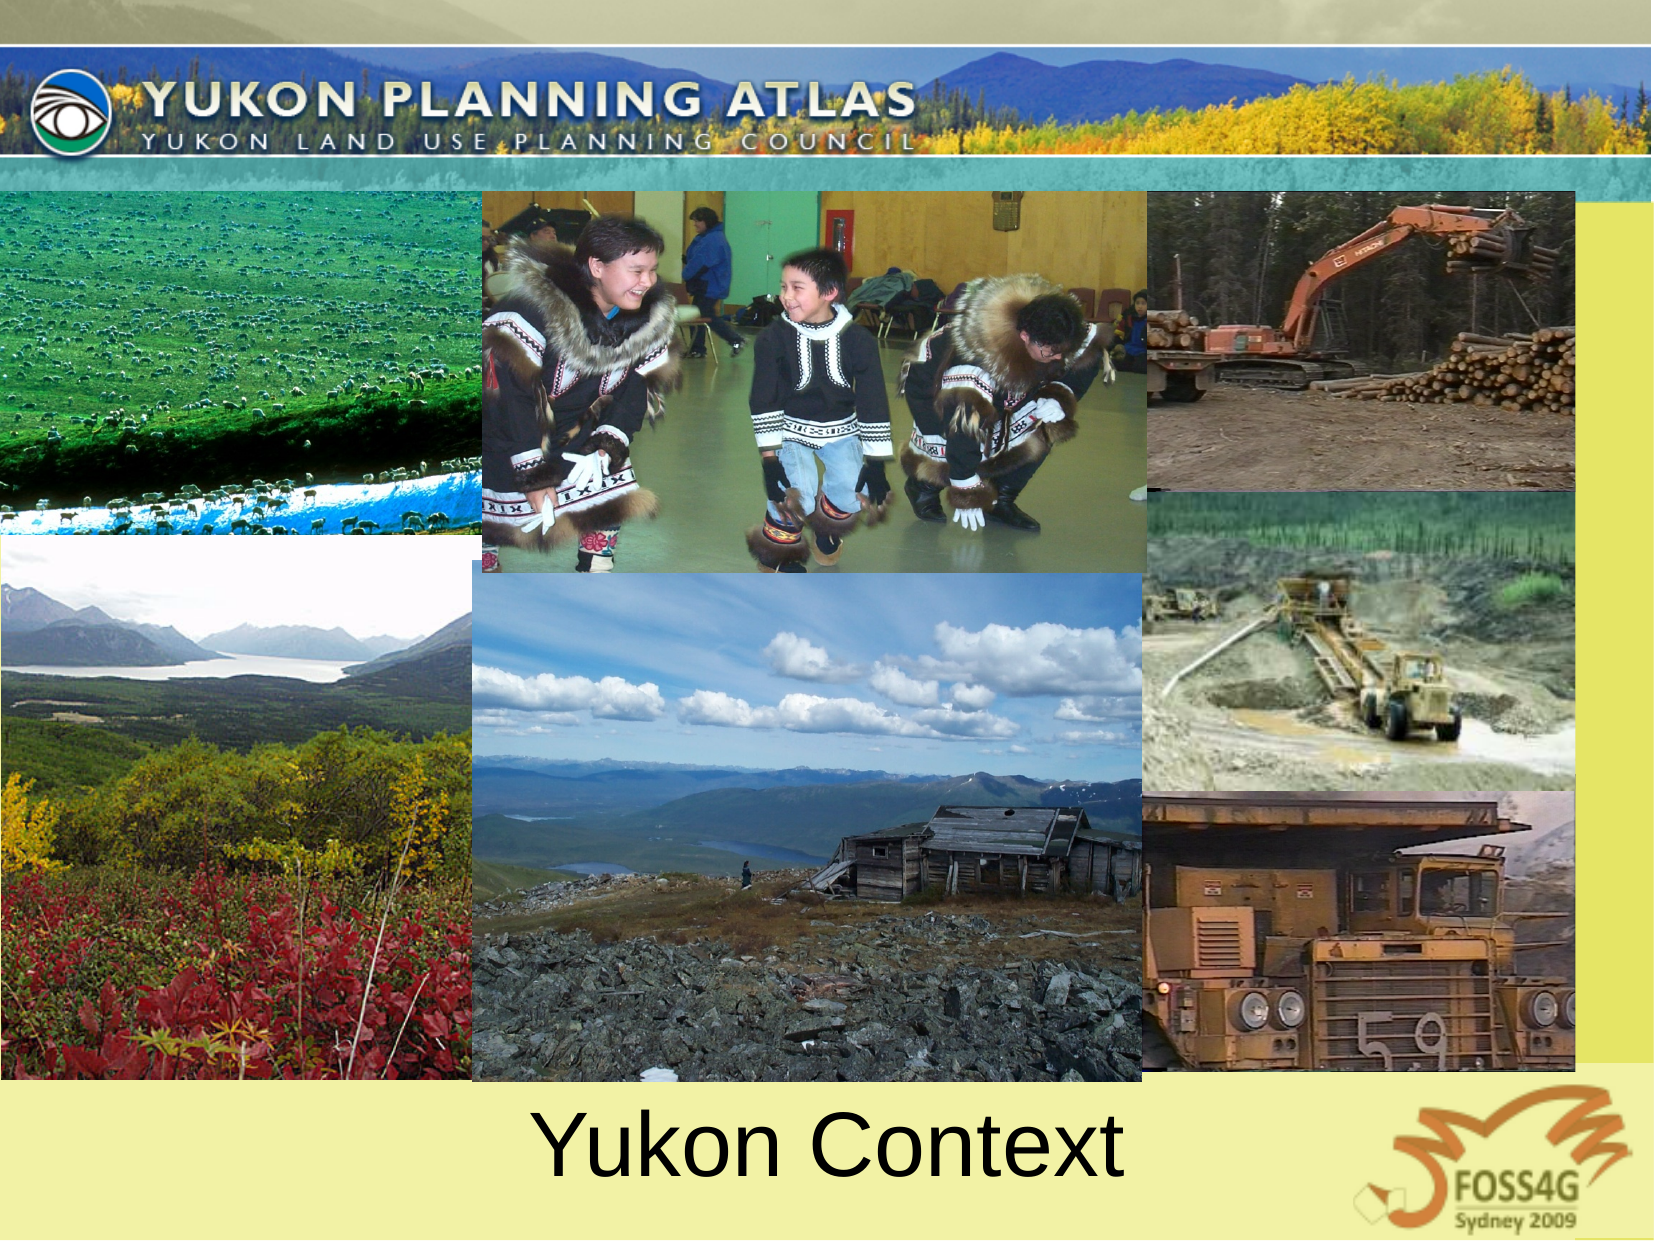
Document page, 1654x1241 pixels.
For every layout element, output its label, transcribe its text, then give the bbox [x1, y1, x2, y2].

picture [0, 0, 1651, 1086]
title Yukon Context [82, 1086, 1571, 1241]
